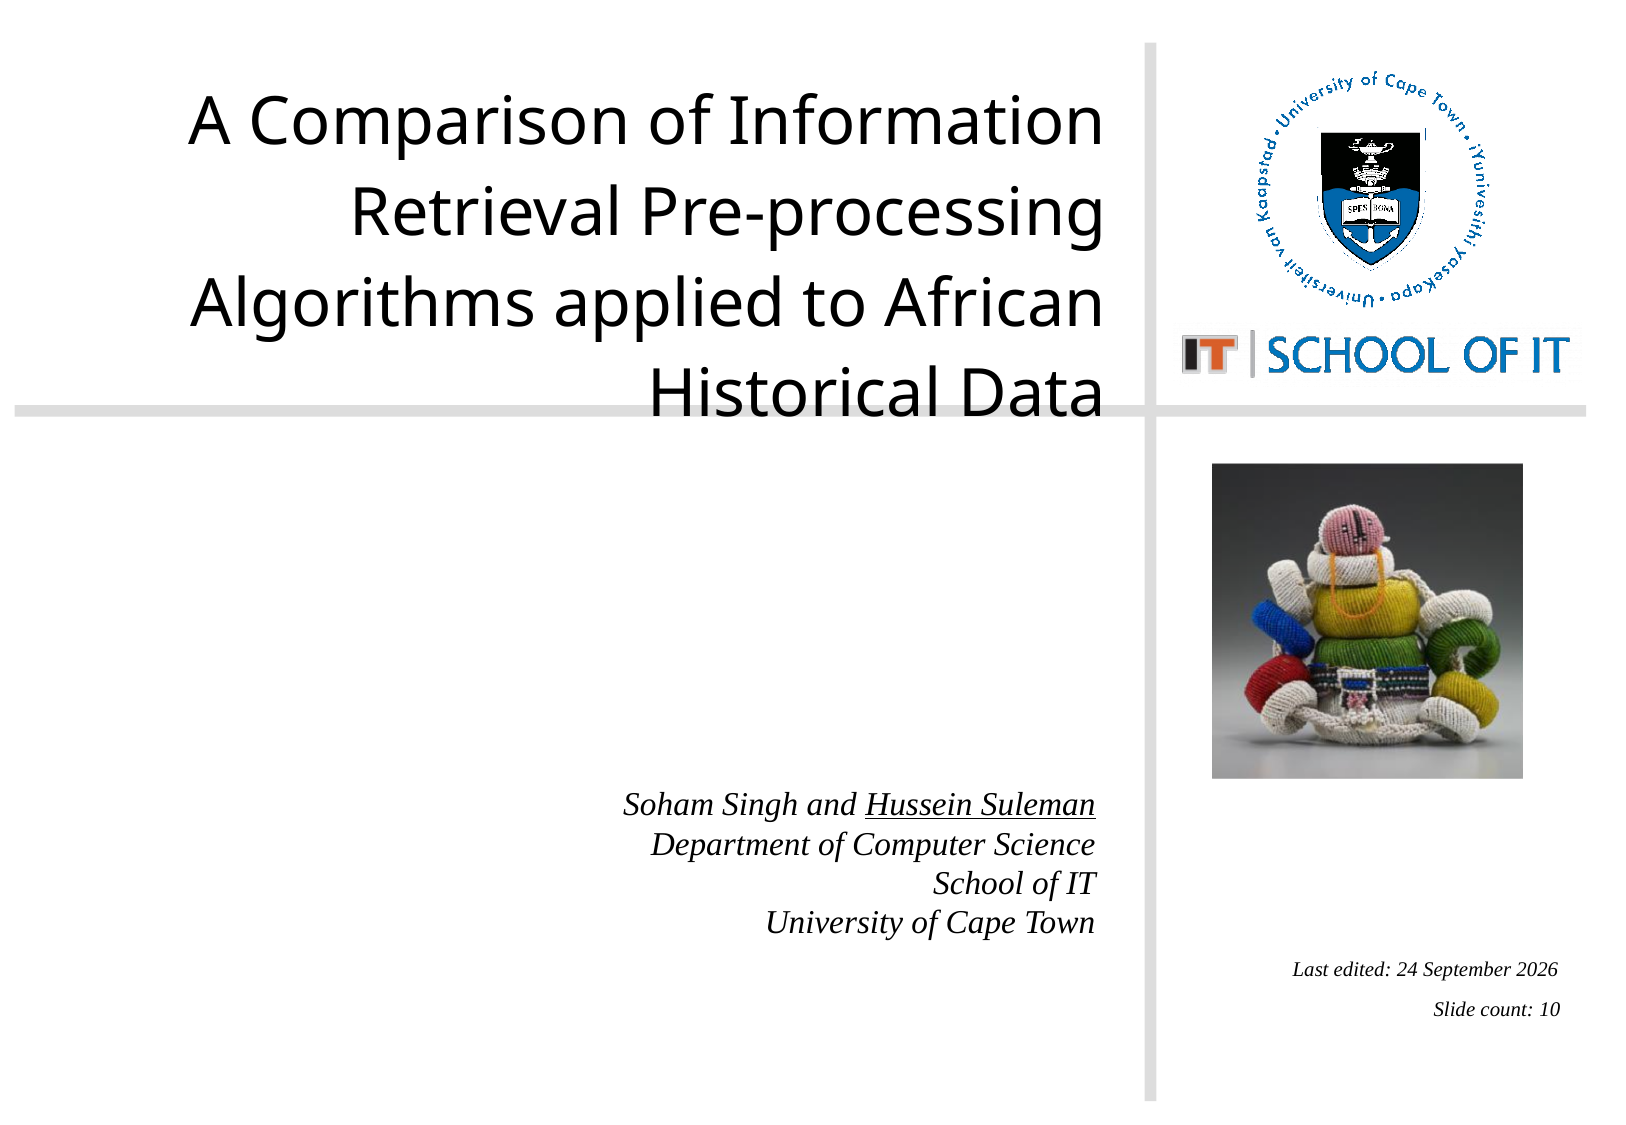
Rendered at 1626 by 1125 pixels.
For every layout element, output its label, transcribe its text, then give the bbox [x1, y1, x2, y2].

picture [1173, 41, 1582, 387]
picture [1212, 463, 1523, 780]
title A Comparison of Information Retrieval Pre-processing Algorithms applied to African Historical Data [7, 104, 1107, 406]
subtitle Soham Singh and Hussein Suleman Department of Computer Science School of IT University of Cape Town [64, 461, 1111, 1027]
